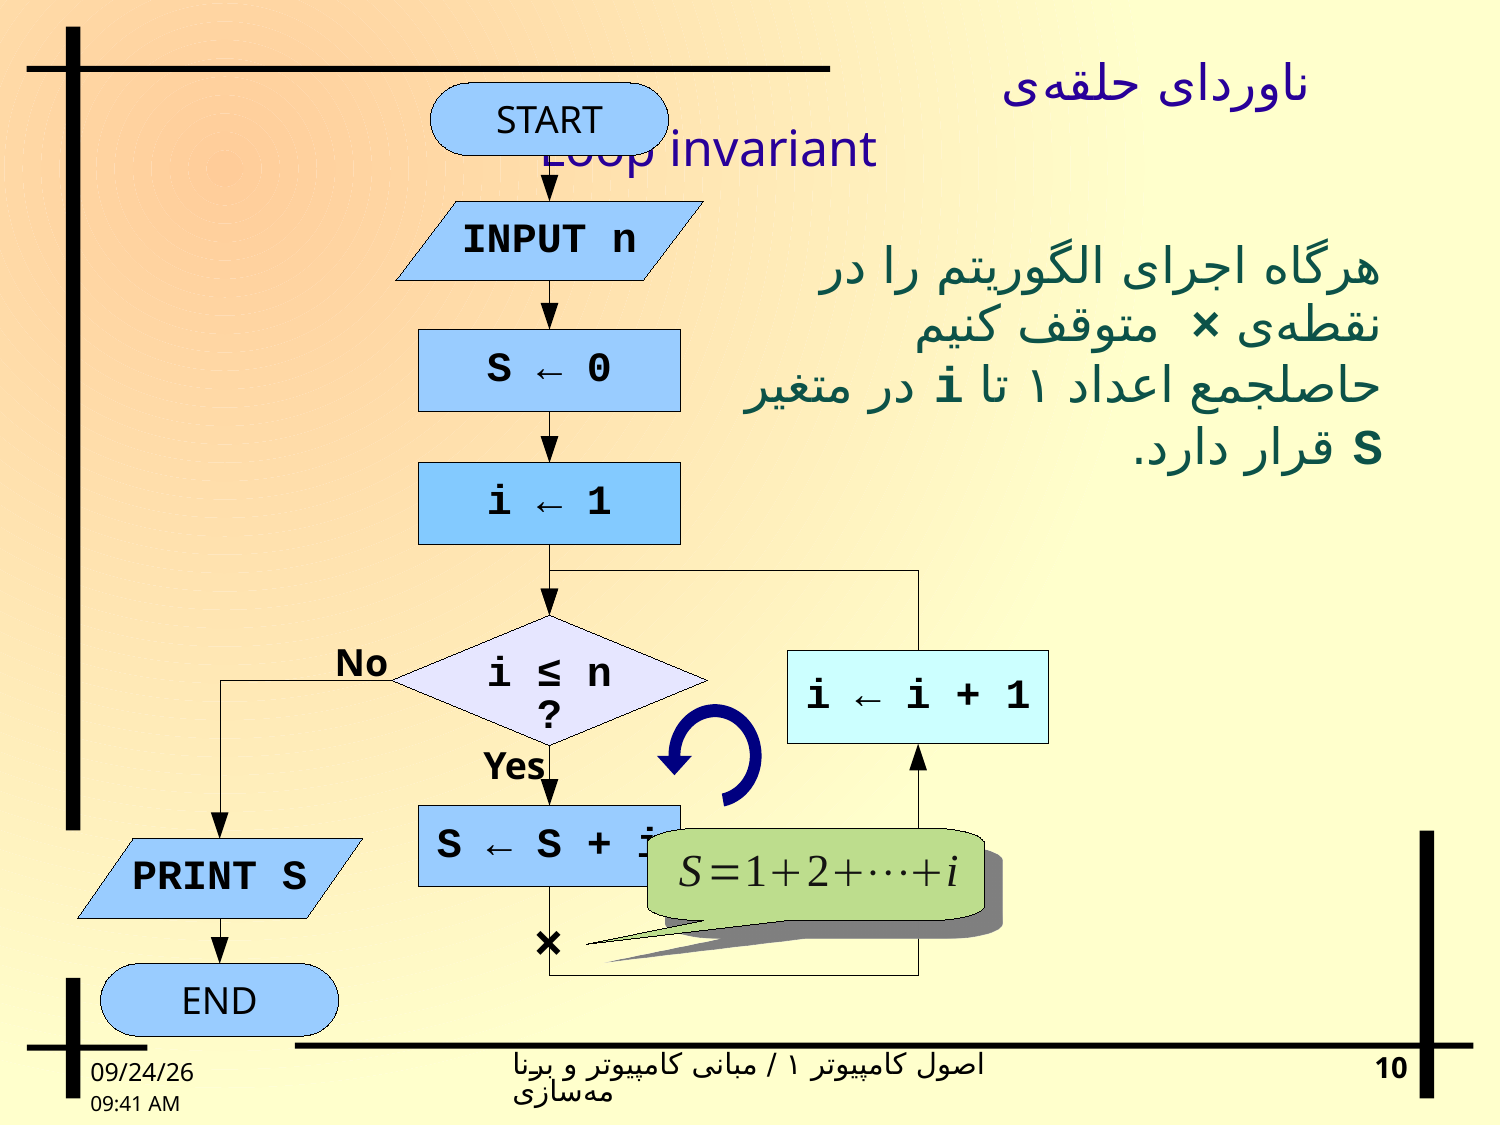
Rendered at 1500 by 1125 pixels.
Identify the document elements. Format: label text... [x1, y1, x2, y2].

text_box i ← 1 [418, 462, 681, 545]
text_box S ← S + i [418, 805, 681, 887]
text_box [656, 704, 762, 807]
text_box START [430, 82, 669, 156]
list هرگاه اجرای الگوریتم را در نقطه‌ی × متوقف کنیم حاصلجمع اعداد ۱ تا i در متغیر S قرار دارد. [740, 236, 1436, 472]
text_box Yes [468, 731, 556, 791]
text_box i ≤ n ? [391, 615, 708, 746]
text_box [595, 828, 985, 944]
text_box PRINT S [77, 838, 363, 919]
chart [670, 845, 965, 897]
text_box S ← 0 [418, 329, 681, 412]
text_box END [100, 963, 339, 1037]
text_box i ← i + 1 [787, 650, 1049, 744]
title ناوردای حلقه‌ی Loop invariant [68, 57, 1350, 178]
text_box INPUT n [395, 201, 704, 281]
text_box No [319, 629, 396, 688]
text_box × [519, 897, 595, 976]
